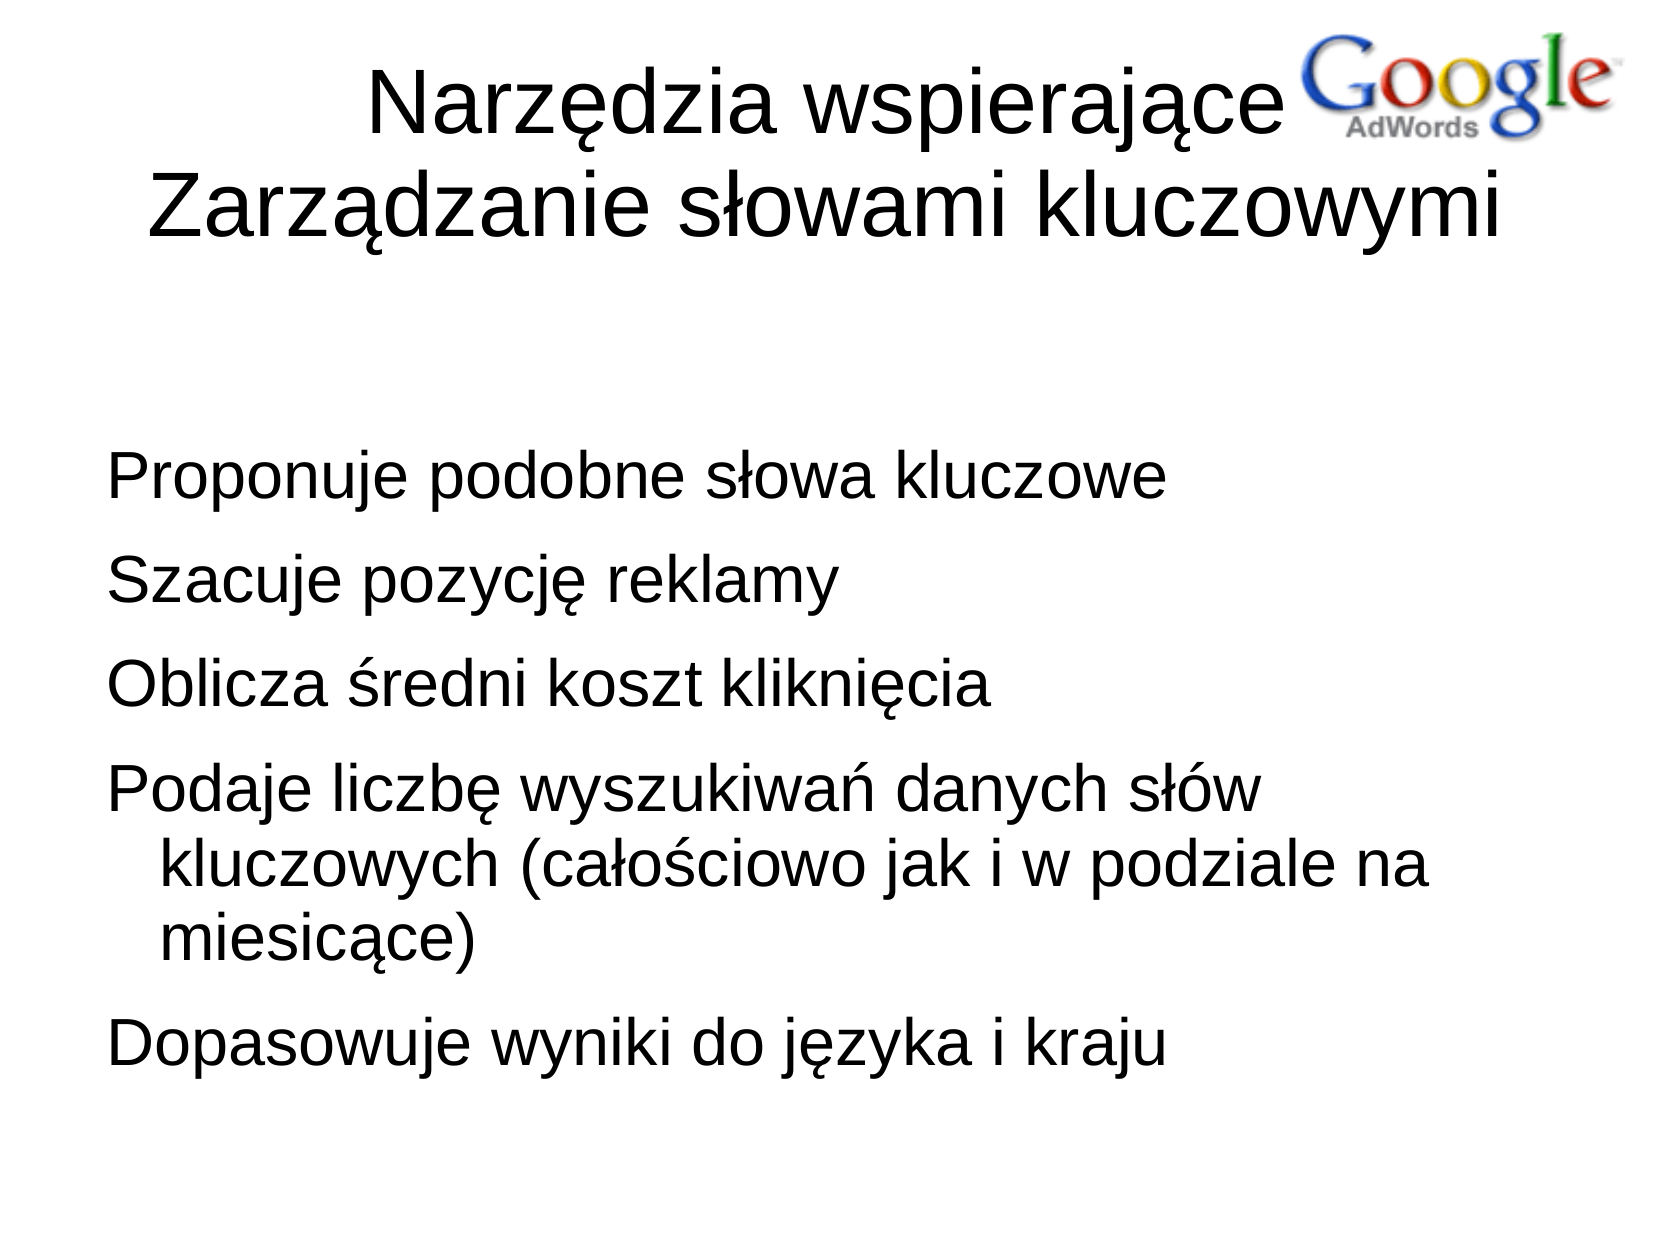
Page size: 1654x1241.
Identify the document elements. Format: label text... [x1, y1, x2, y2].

title Narzędzia wspierające Zarządzanie słowami kluczowymi [82, 49, 1571, 257]
list Proponuje podobne słowa kluczowe Szacuje pozycję reklamy Oblicza średni koszt kliknięcia Podaje liczbę wyszukiwań danych słów kluczowych (całościowo jak i w podziale na miesicące) Dopasowuje wyniki do języka i kraju [88, 437, 1577, 1093]
picture [1299, 27, 1625, 148]
